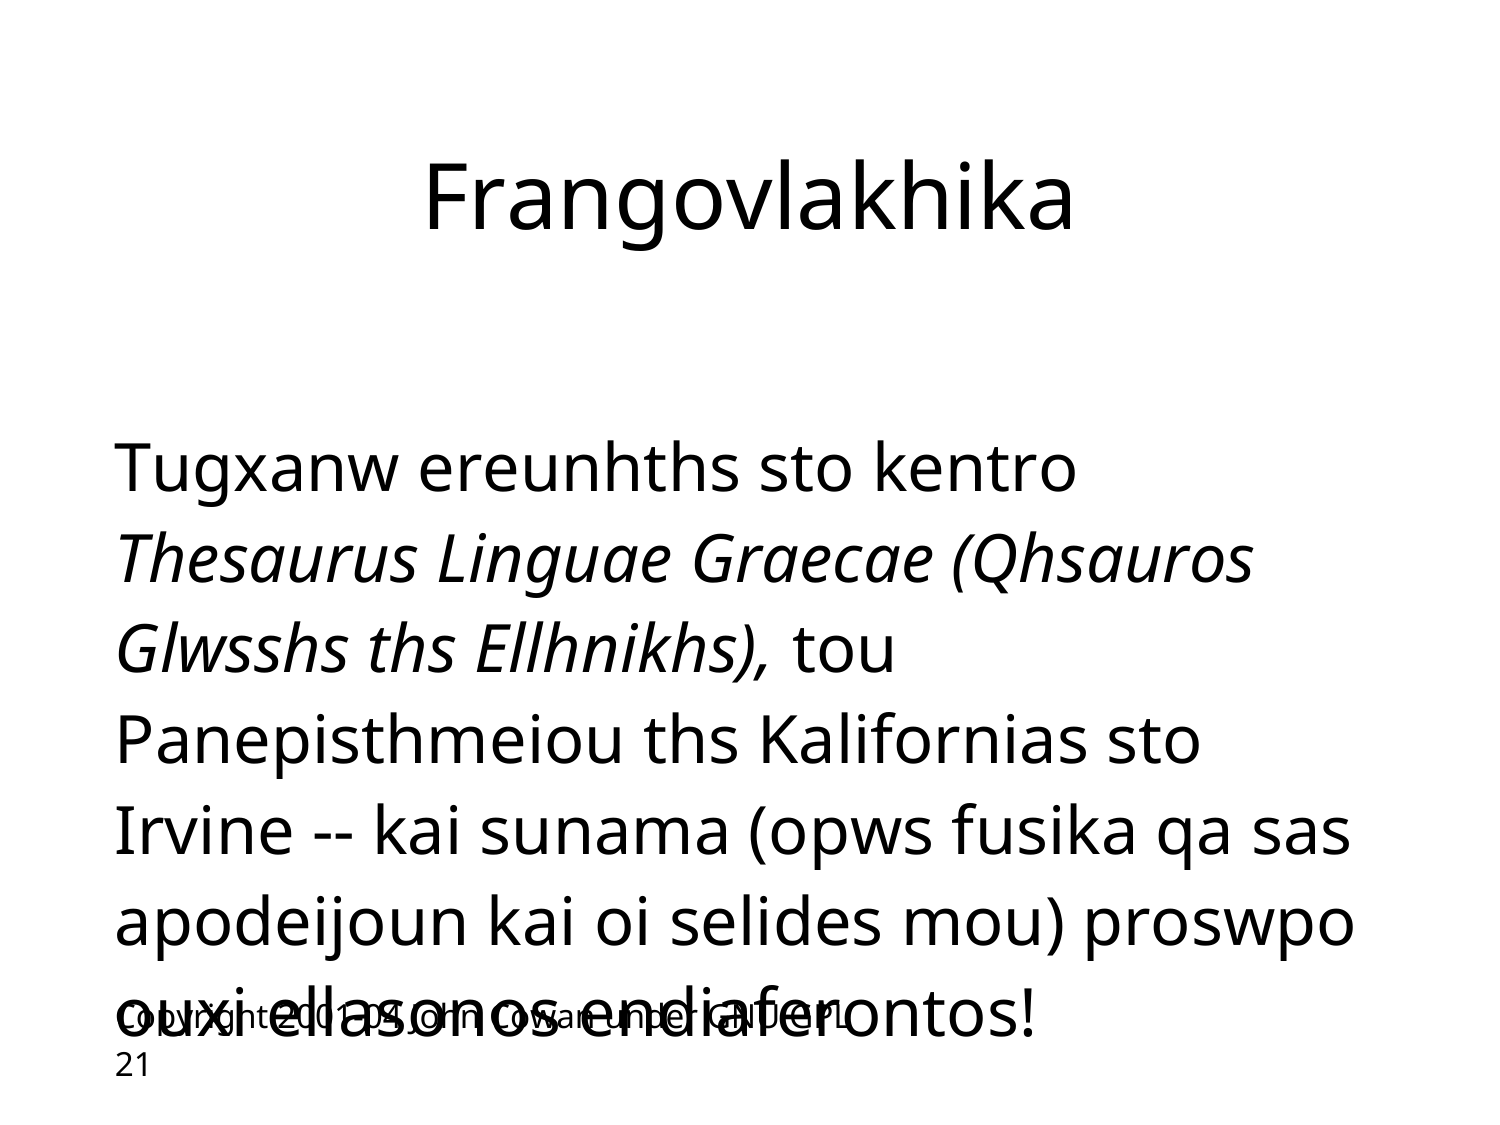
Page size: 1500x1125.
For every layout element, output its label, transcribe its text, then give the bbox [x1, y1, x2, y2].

title Frangovlakhika [112, 99, 1388, 288]
text_box Tugxanw ereunhths sto kentro Thesaurus Linguae Graecae (Qhsauros Glwsshs ths Ellhnikhs), tou Panepisthmeiou ths Kalifornias sto Irvine -- kai sunama (opws fusika qa sas apodeijoun kai oi selides mou) proswpo ouxi ellasonos endiaferontos! [99, 412, 1413, 998]
